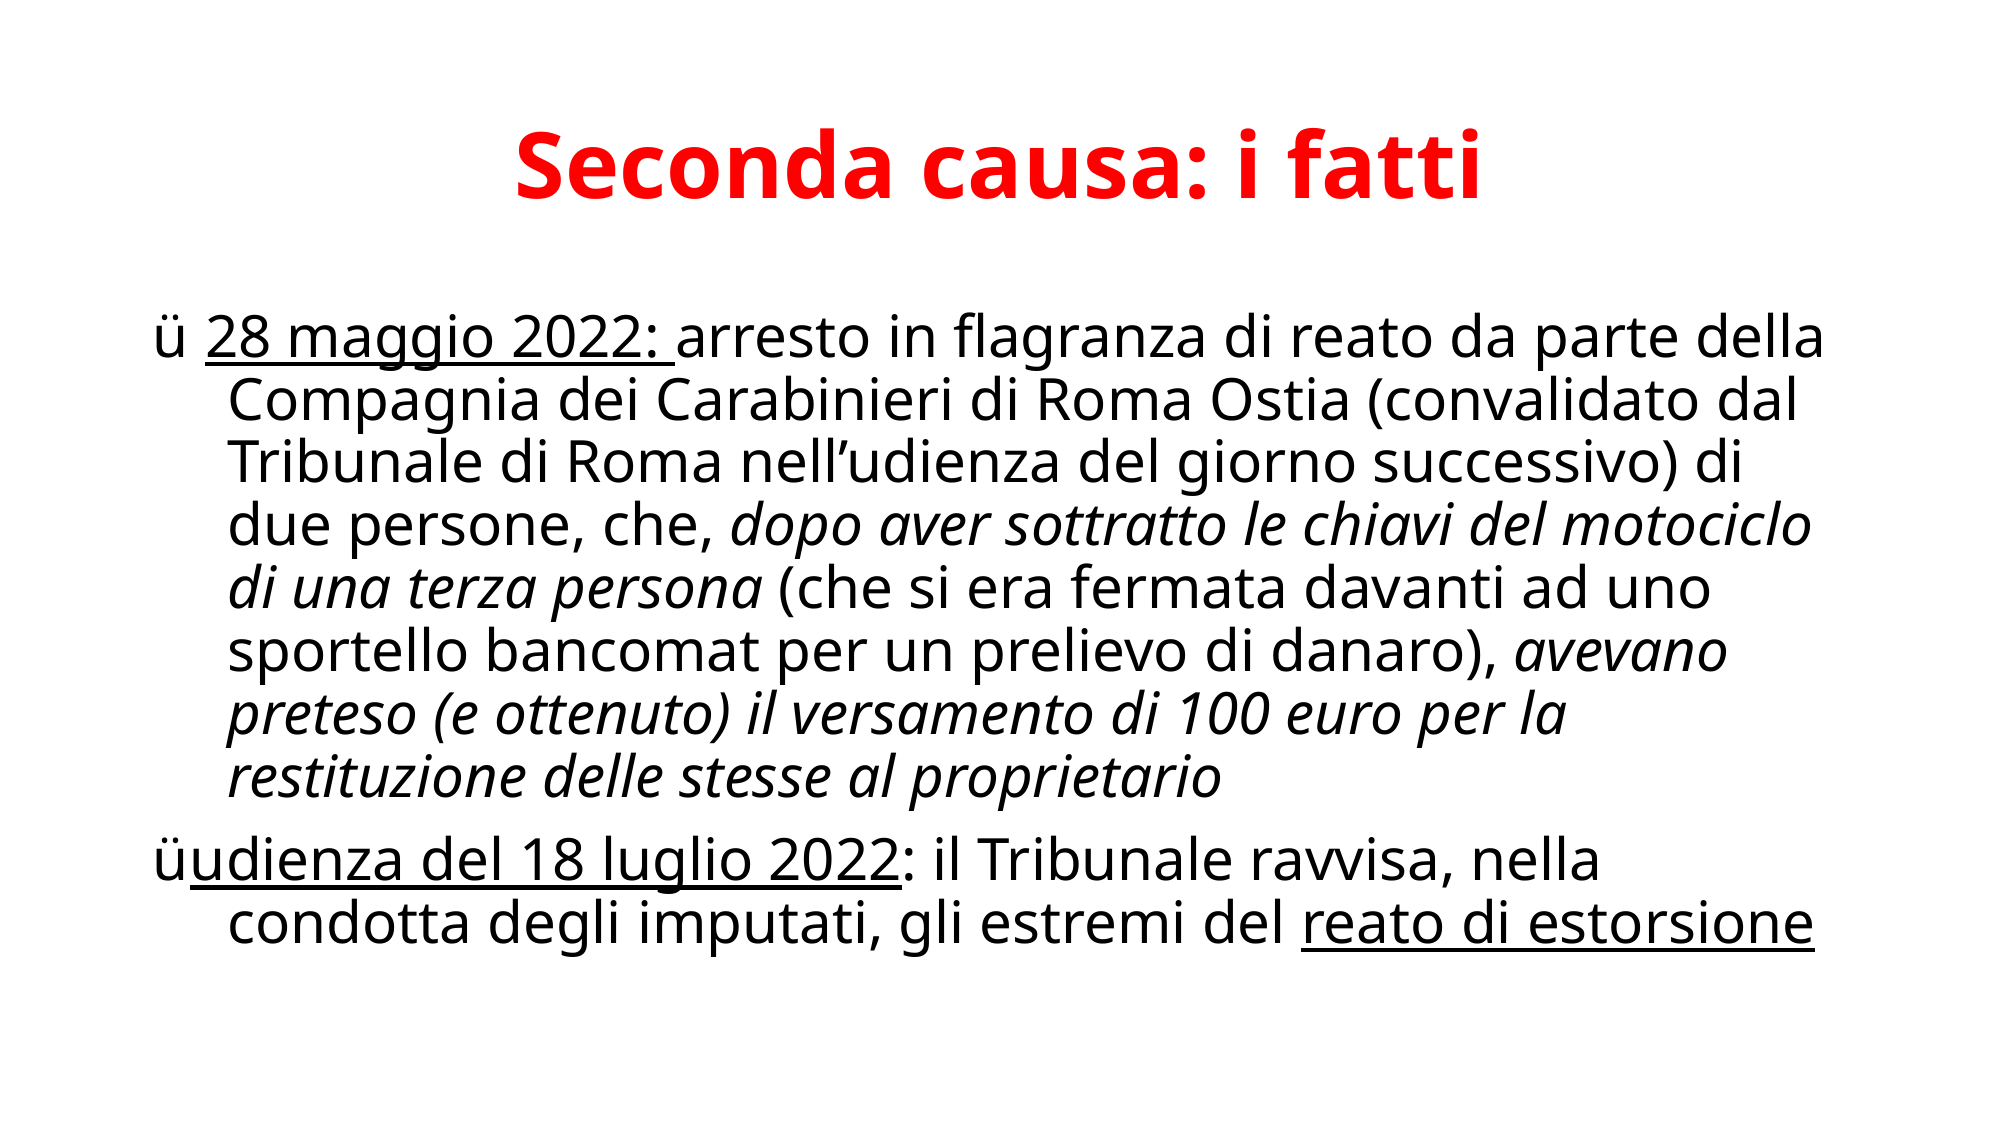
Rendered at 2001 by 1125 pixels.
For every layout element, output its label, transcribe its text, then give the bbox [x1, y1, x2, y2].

title Seconda causa: i fatti [137, 59, 1863, 278]
list 28 maggio 2022: arresto in flagranza di reato da parte della Compagnia dei Carabinieri di Roma Ostia (convalidato dal Tribunale di Roma nell’udienza del giorno successivo) di due persone, che, dopo aver sottratto le chiavi del motociclo di una terza persona (che si era fermata davanti ad uno sportello bancomat per un prelievo di danaro), avevano preteso (e ottenuto) il versamento di 100 euro per la restituzione delle stesse al proprietario udienza del 18 luglio 2022: il Tribunale ravvisa, nella condotta degli imputati, gli estremi del reato di estorsione [137, 299, 1863, 1014]
